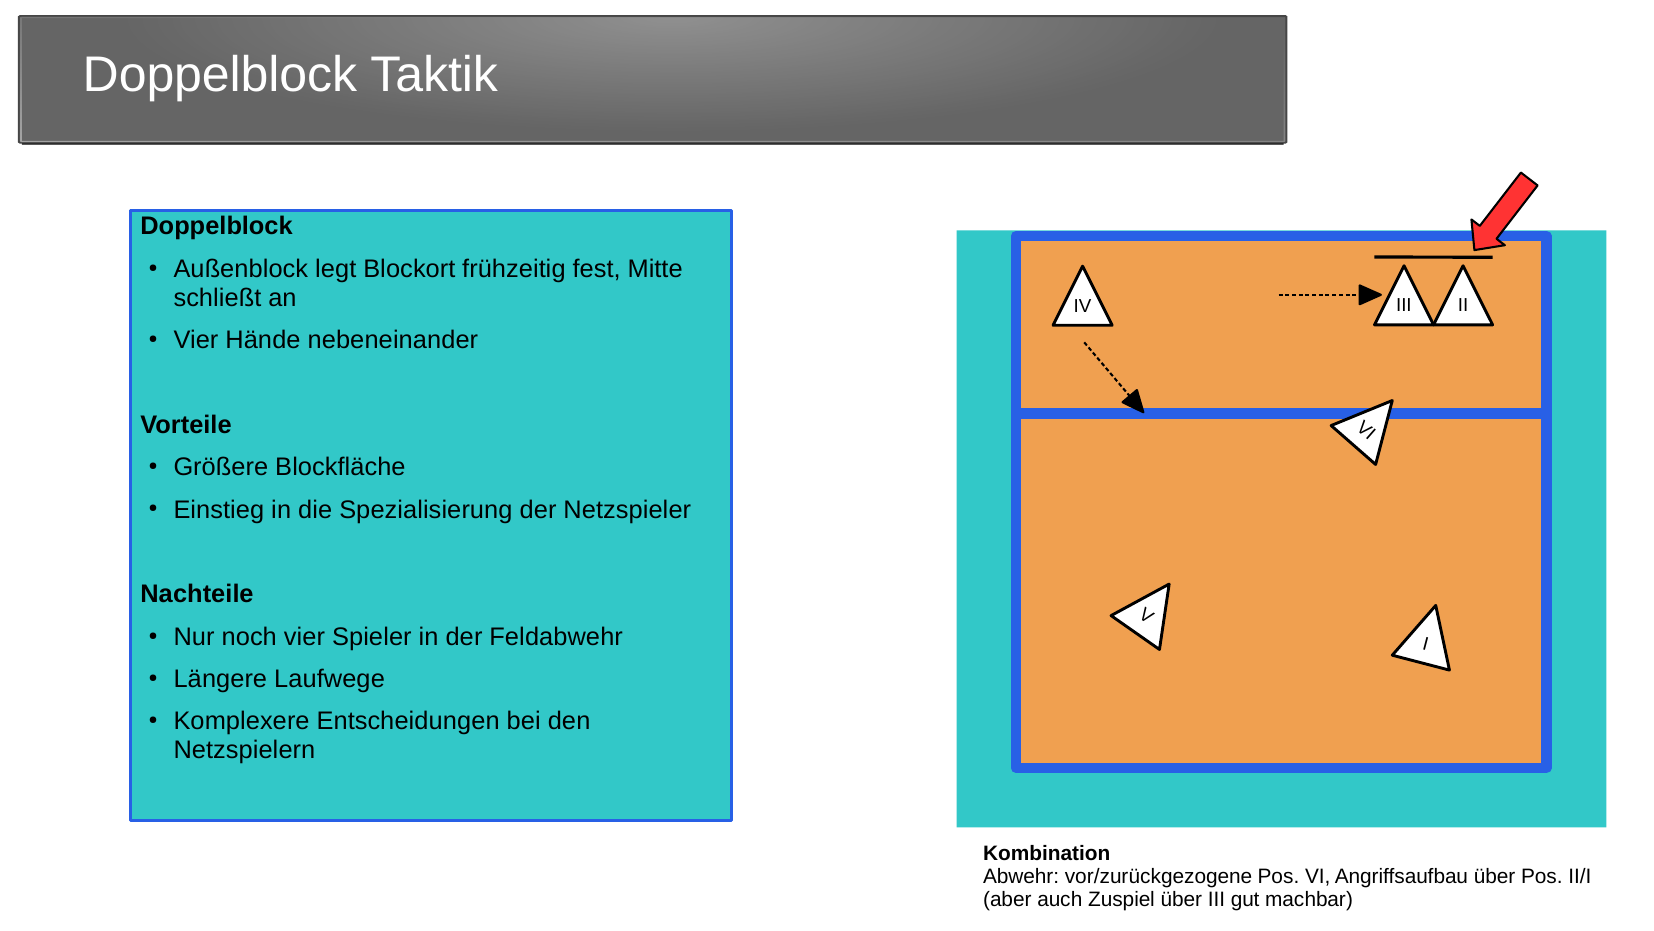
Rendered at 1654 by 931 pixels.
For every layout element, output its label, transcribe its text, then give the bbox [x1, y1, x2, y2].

text_box VI [1331, 400, 1393, 465]
text_box Kombination Abwehr: vor/zurückgezogene Pos. VI, Angriffsaufbau über Pos. II/I (aber auch Zuspiel über III gut machbar) [968, 833, 1607, 919]
text_box II [1434, 265, 1493, 325]
list Doppelblock Außenblock legt Blockort frühzeitig fest, Mitte schließt an Vier Hände nebeneinander Vorteile Größere Blockfläche Einstieg in die Spezialisierung der Netzspieler Nachteile Nur noch vier Spieler in der Feldabwehr Längere Laufwege Komplexere Entscheidungen bei den Netzspielern f [130, 210, 732, 821]
text_box IV [1053, 266, 1113, 326]
text_box [1471, 172, 1538, 251]
text_box III [1374, 265, 1434, 325]
text_box V [1111, 584, 1170, 650]
text_box I [1392, 605, 1450, 671]
title Doppelblock Taktik [82, 29, 1235, 119]
